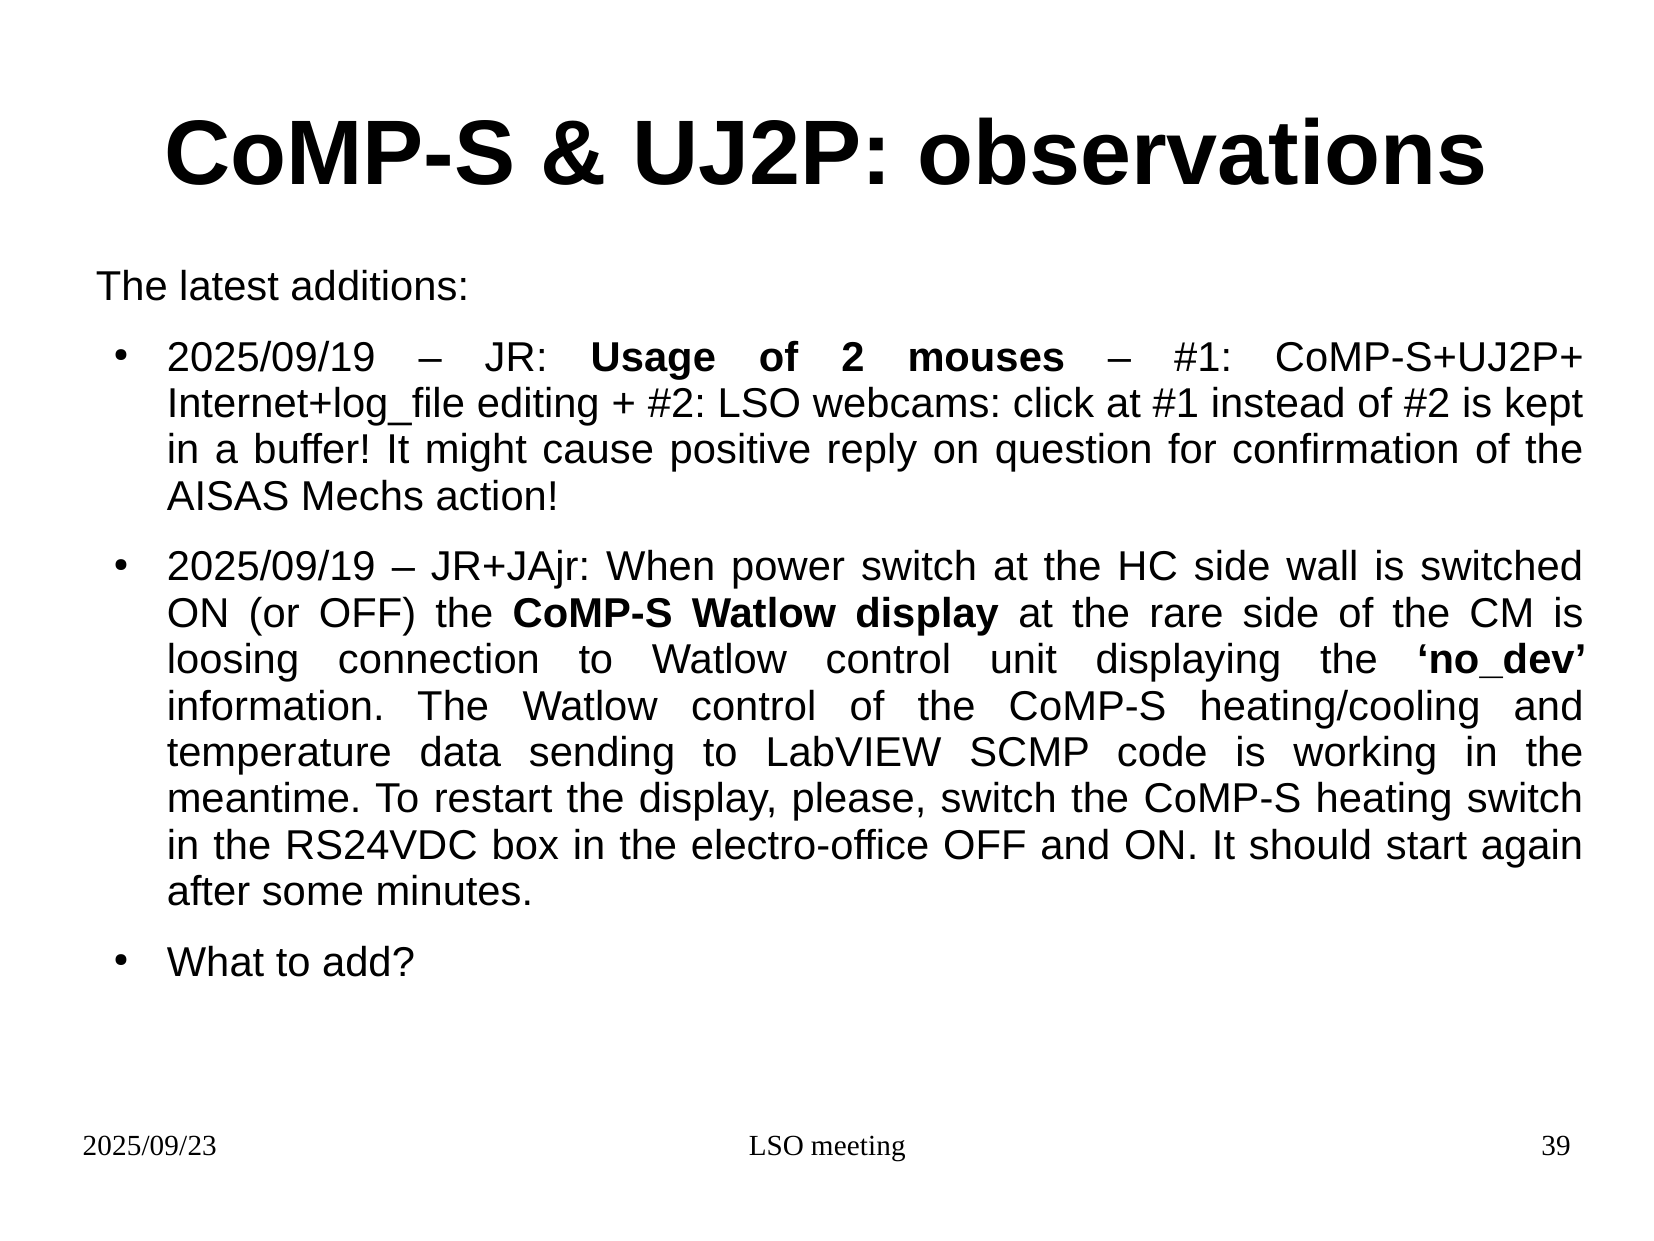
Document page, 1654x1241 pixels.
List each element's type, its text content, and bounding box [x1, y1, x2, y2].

title CoMP-S & UJ2P: observations [82, 49, 1571, 257]
list The latest additions: 2025/09/19 – JR: Usage of 2 mouses – #1: CoMP-S+UJ2P+ Internet+log_file editing + #2: LSO webcams: click at #1 instead of #2 is kept in a buffer! It might cause positive reply on question for confirmation of the AISAS Mechs action! 2025/09/19 – JR+JAjr: When power switch at the HC side wall is switched ON (or OFF) the CoMP-S Watlow display at the rare side of the CM is loosing connection to Watlow control unit displaying the ‘no_dev’ information. The Watlow control of the CoMP-S heating/cooling and temperature data sending to LabVIEW SCMP code is working in the meantime. To restart the display, please, switch the CoMP-S heating switch in the RS24VDC box in the electro-office OFF and ON. It should start again after some minutes. What to add? [95, 263, 1585, 1206]
